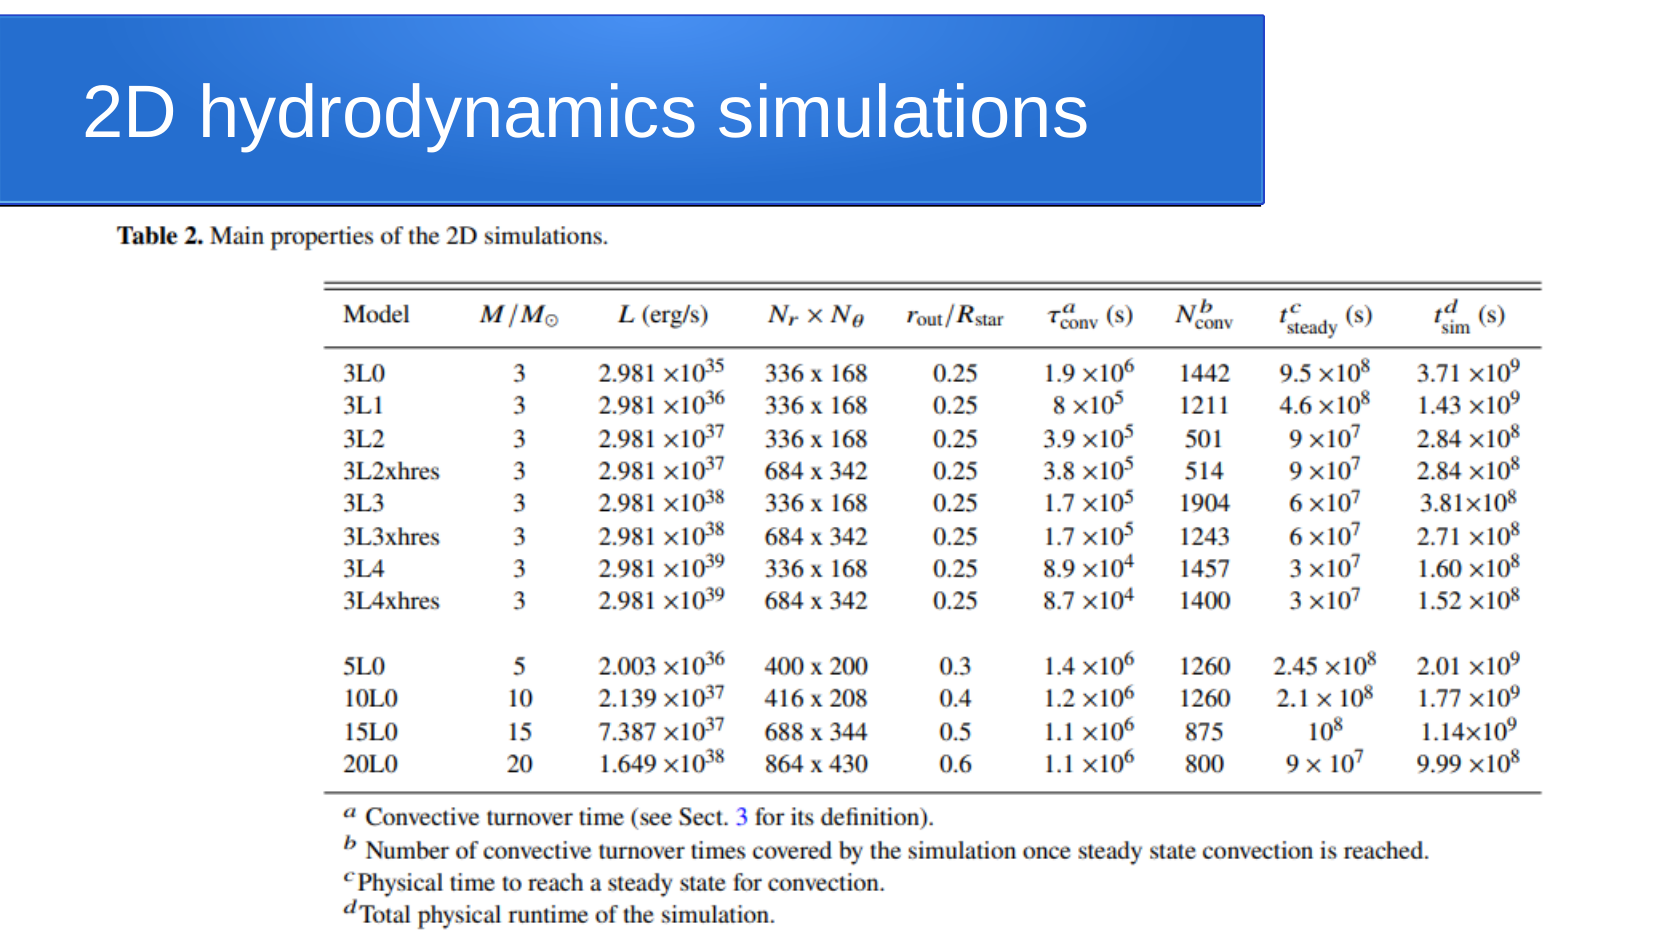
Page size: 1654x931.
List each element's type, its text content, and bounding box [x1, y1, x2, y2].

picture [95, 209, 1576, 931]
title 2D hydrodynamics simulations [82, 35, 1235, 189]
